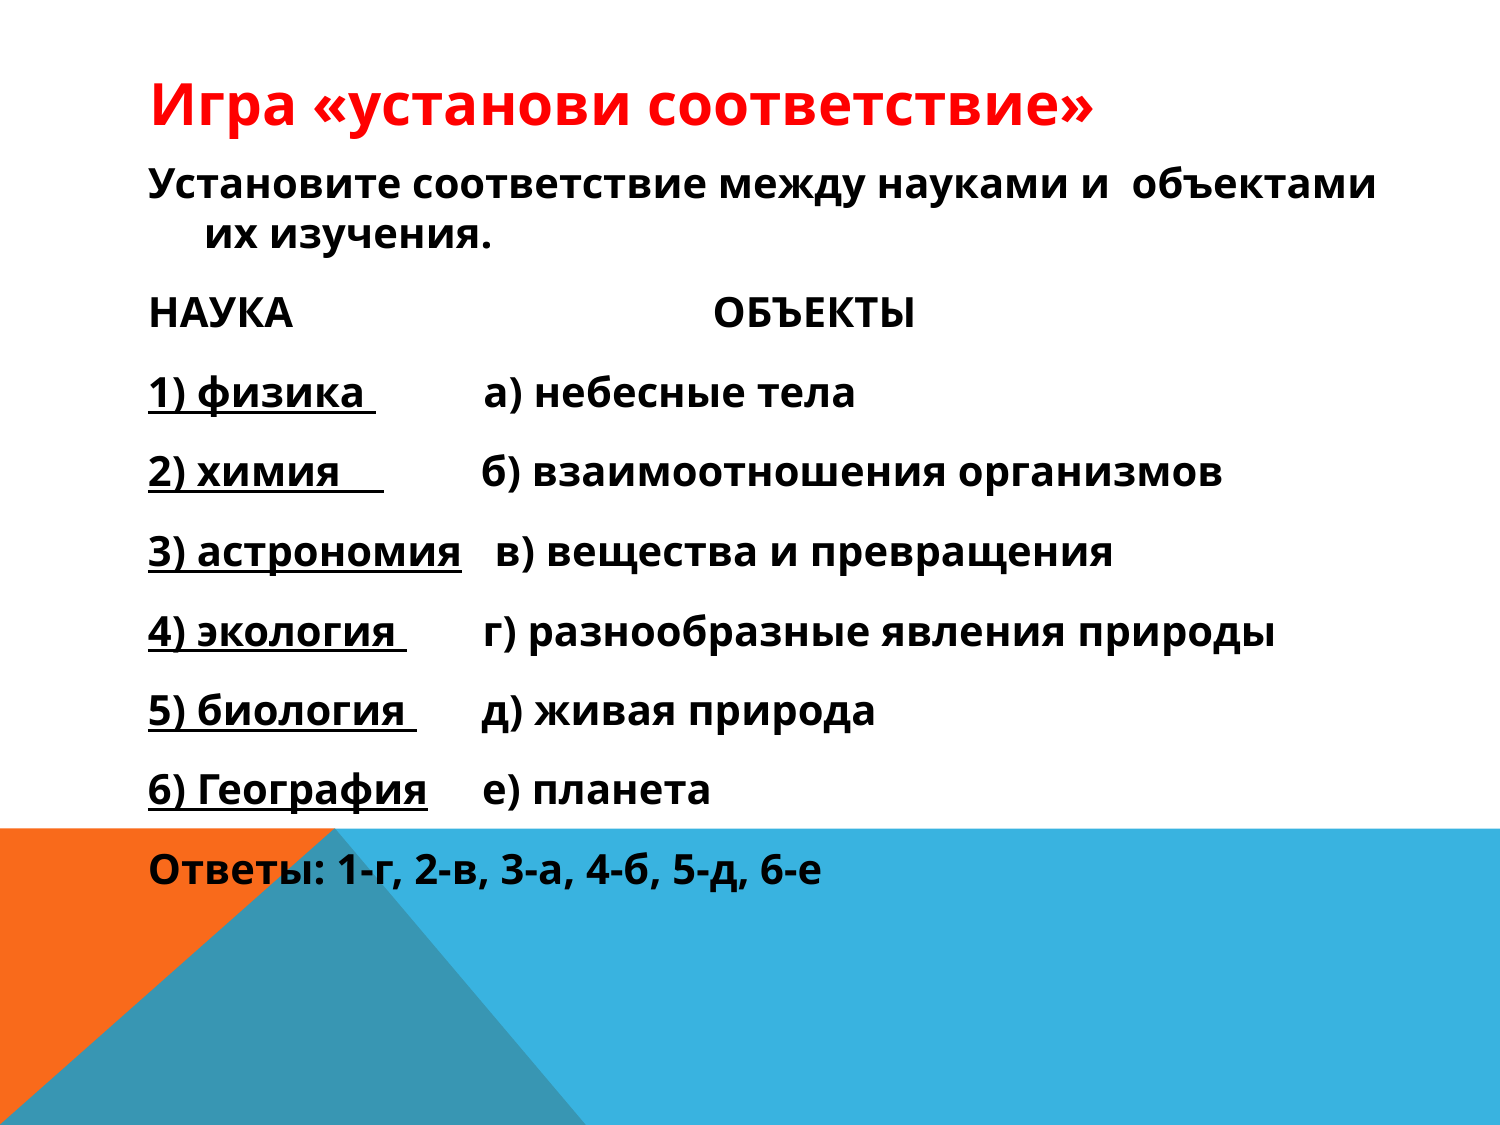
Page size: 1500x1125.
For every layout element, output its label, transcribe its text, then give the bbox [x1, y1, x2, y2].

title Игра «установи соответствие» [135, 60, 1369, 149]
list Установите соответствие между науками и объектами их изучения. НАУКА ОБЪЕКТЫ 1) физика а) небесные тела 2) химия б) взаимоотношения организмов 3) астрономия в) вещества и превращения 4) экология г) разнообразные явления природы 5) биология д) живая природа 6) География е) планета Ответы: 1-г, 2-в, 3-а, 4-б, 5-д, 6-е [76, 149, 1436, 1035]
